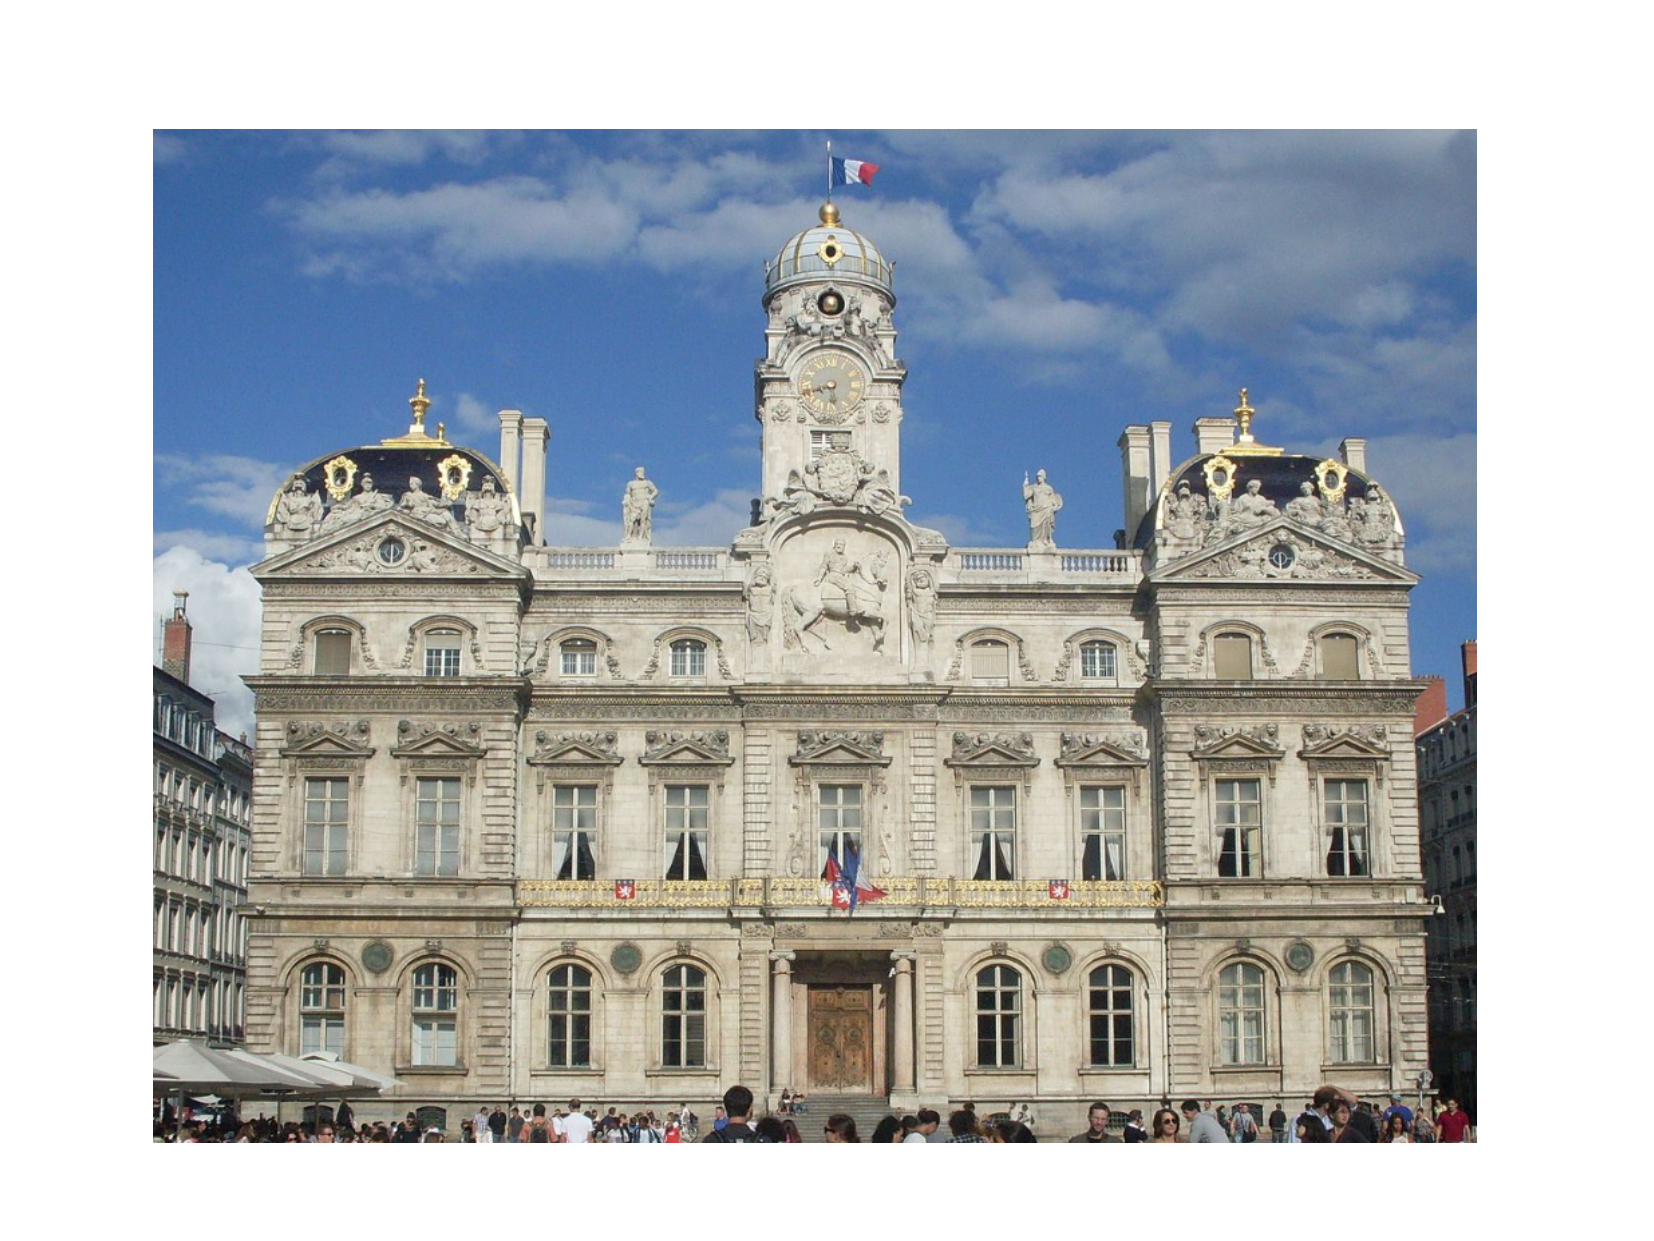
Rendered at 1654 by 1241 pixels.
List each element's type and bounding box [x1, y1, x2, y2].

picture [153, 129, 1477, 1144]
